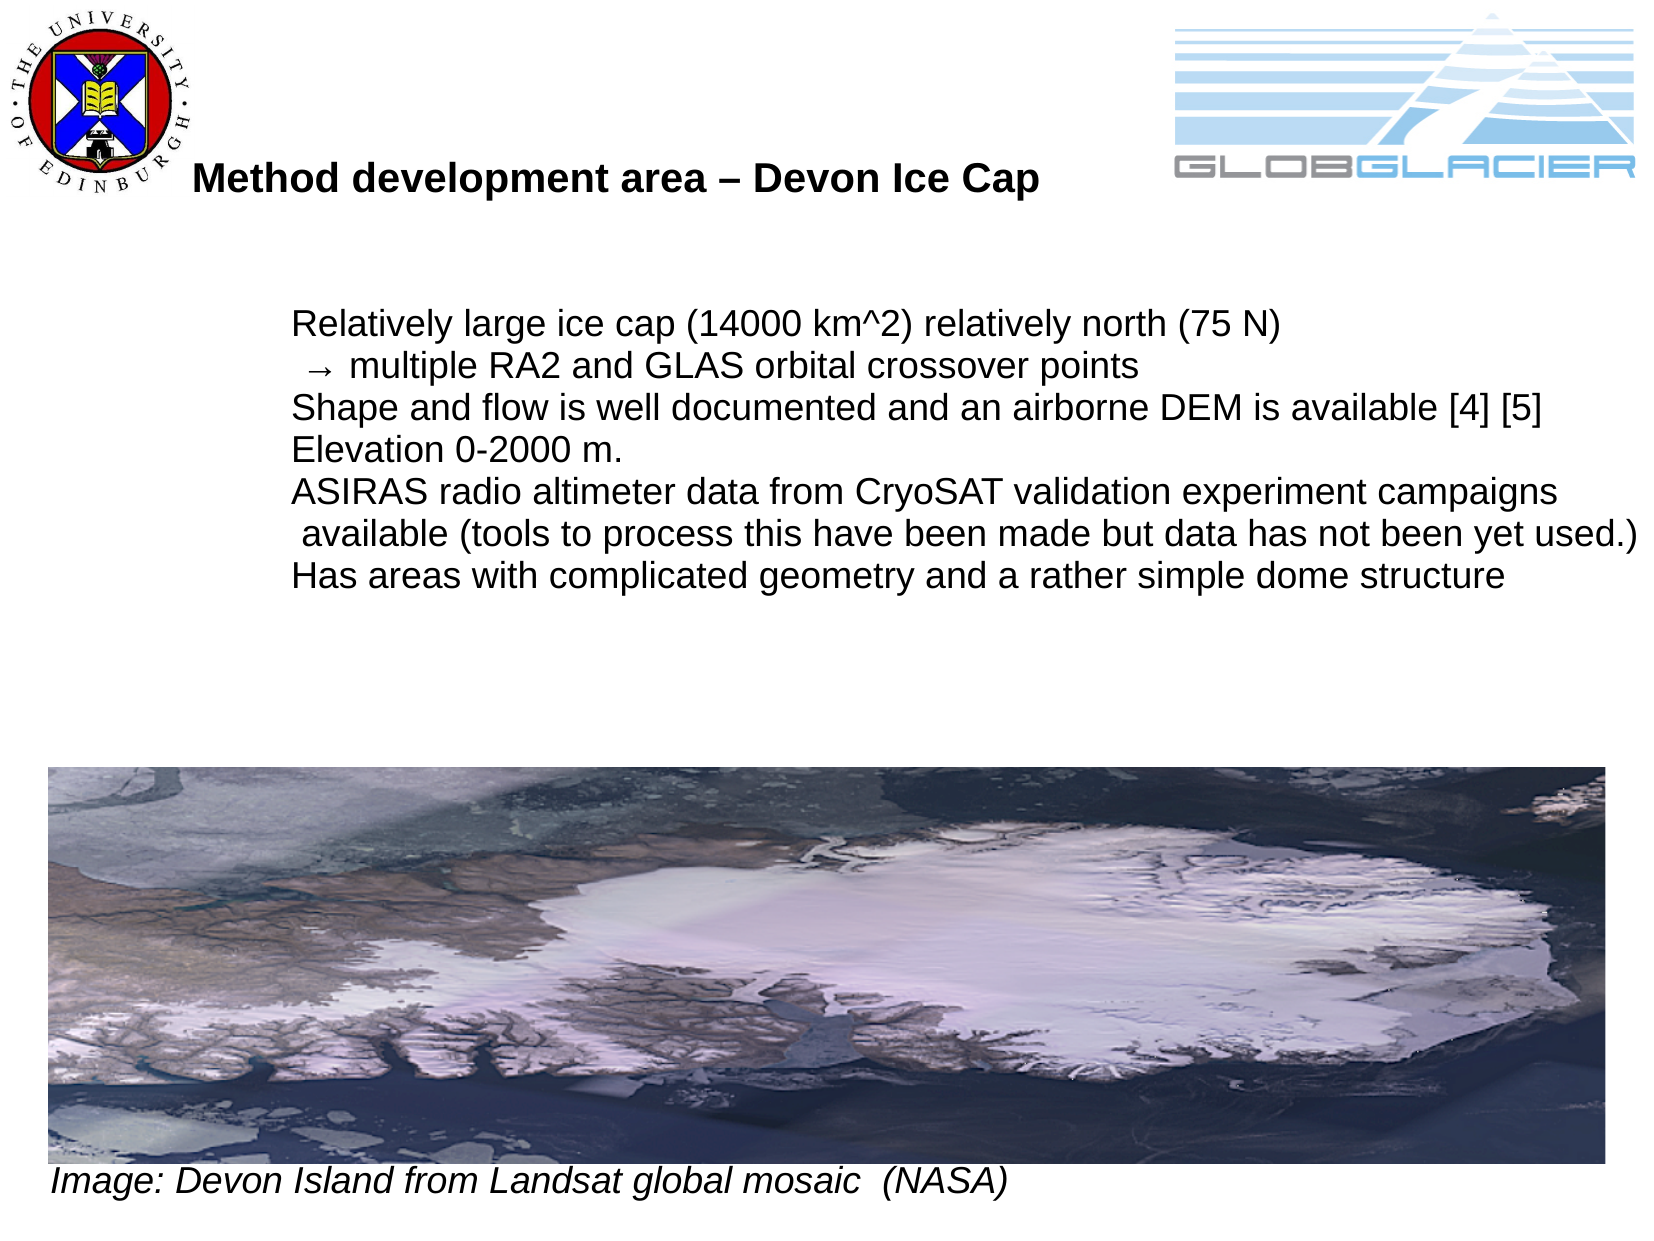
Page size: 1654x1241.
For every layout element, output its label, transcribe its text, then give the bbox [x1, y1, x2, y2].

text_box Image: Devon Island from Landsat global mosaic (NASA) [35, 1152, 1021, 1223]
picture [6, 5, 195, 197]
picture [48, 767, 1606, 1164]
text_box Method development area – Devon Ice Cap [177, 147, 1054, 226]
picture [1139, 0, 1654, 189]
text_box Relatively large ice cap (14000 km^2) relatively north (75 N) → multiple RA2 and GLAS orbital crossover points Shape and flow is well documented and an airborne DEM is available [4] [5] Elevation 0-2000 m. ASIRAS radio altimeter data from CryoSAT validation experiment campaigns available (tools to process this have been made but data has not been yet used.) Has areas with complicated geometry and a rather simple dome structure [265, 295, 1651, 757]
